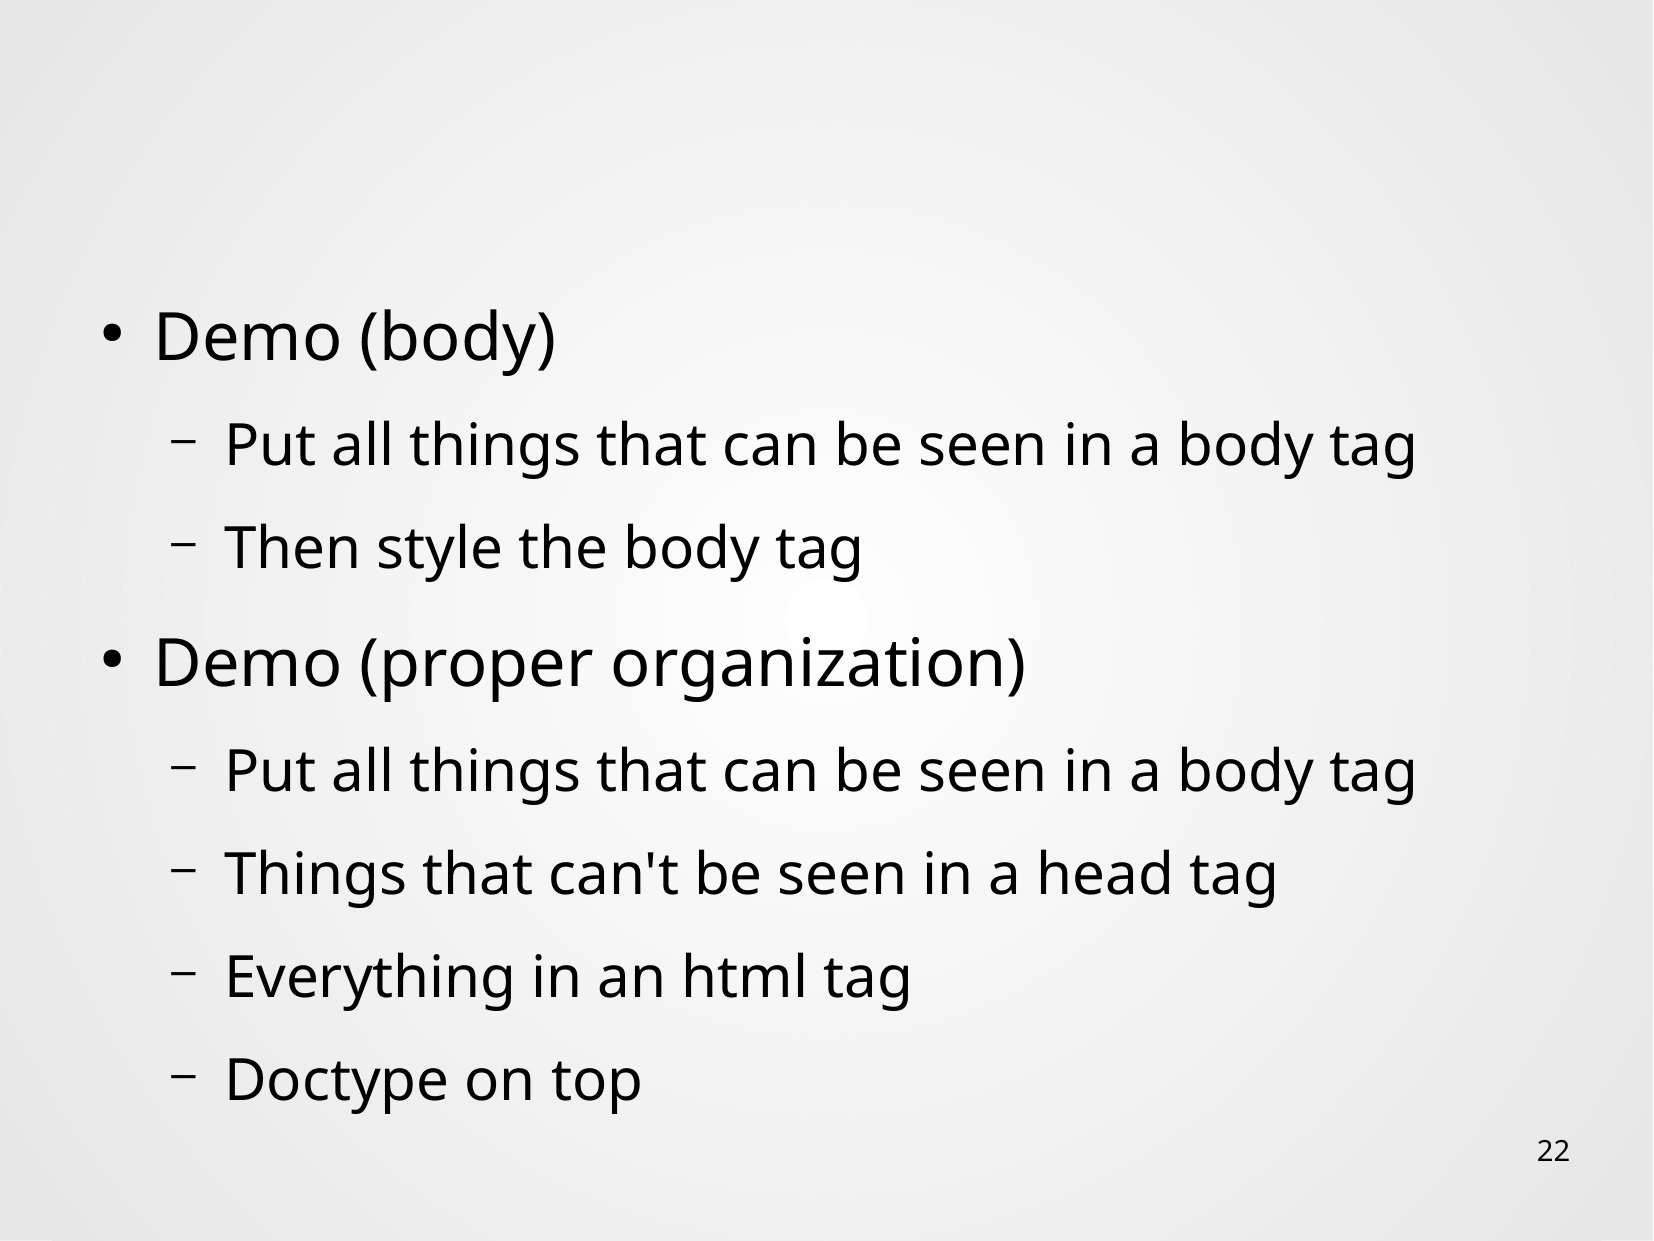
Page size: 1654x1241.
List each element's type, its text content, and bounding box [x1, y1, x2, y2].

list Demo (body) Put all things that can be seen in a body tag Then style the body tag Demo (proper organization) Put all things that can be seen in a body tag Things that can't be seen in a head tag Everything in an html tag Doctype on top [82, 289, 1571, 1010]
